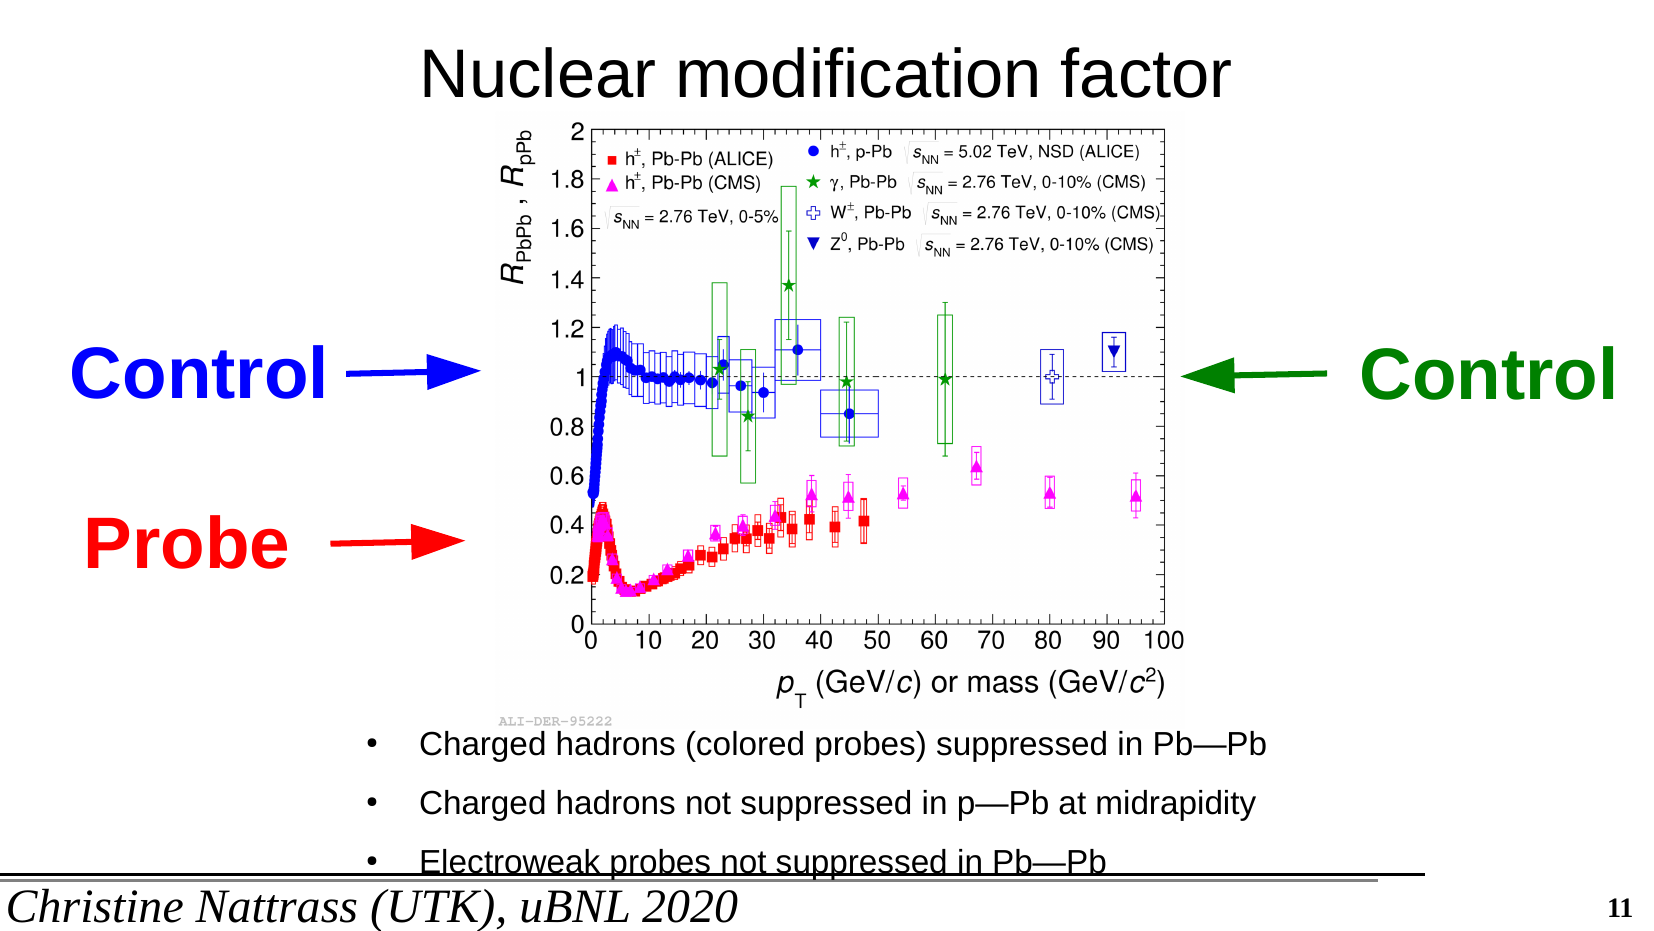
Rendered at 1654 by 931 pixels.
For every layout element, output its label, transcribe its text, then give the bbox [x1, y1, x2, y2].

picture [495, 111, 1185, 729]
list Charged hadrons (colored probes) suppressed in Pb—Pb Charged hadrons not suppressed in p—Pb at midrapidity Electroweak probes not suppressed in Pb—Pb [348, 725, 1654, 931]
text_box Control [1344, 326, 1634, 424]
text_box Probe [68, 494, 306, 592]
text_box Control [55, 324, 345, 422]
title Nuclear modification factor [82, 8, 1571, 139]
